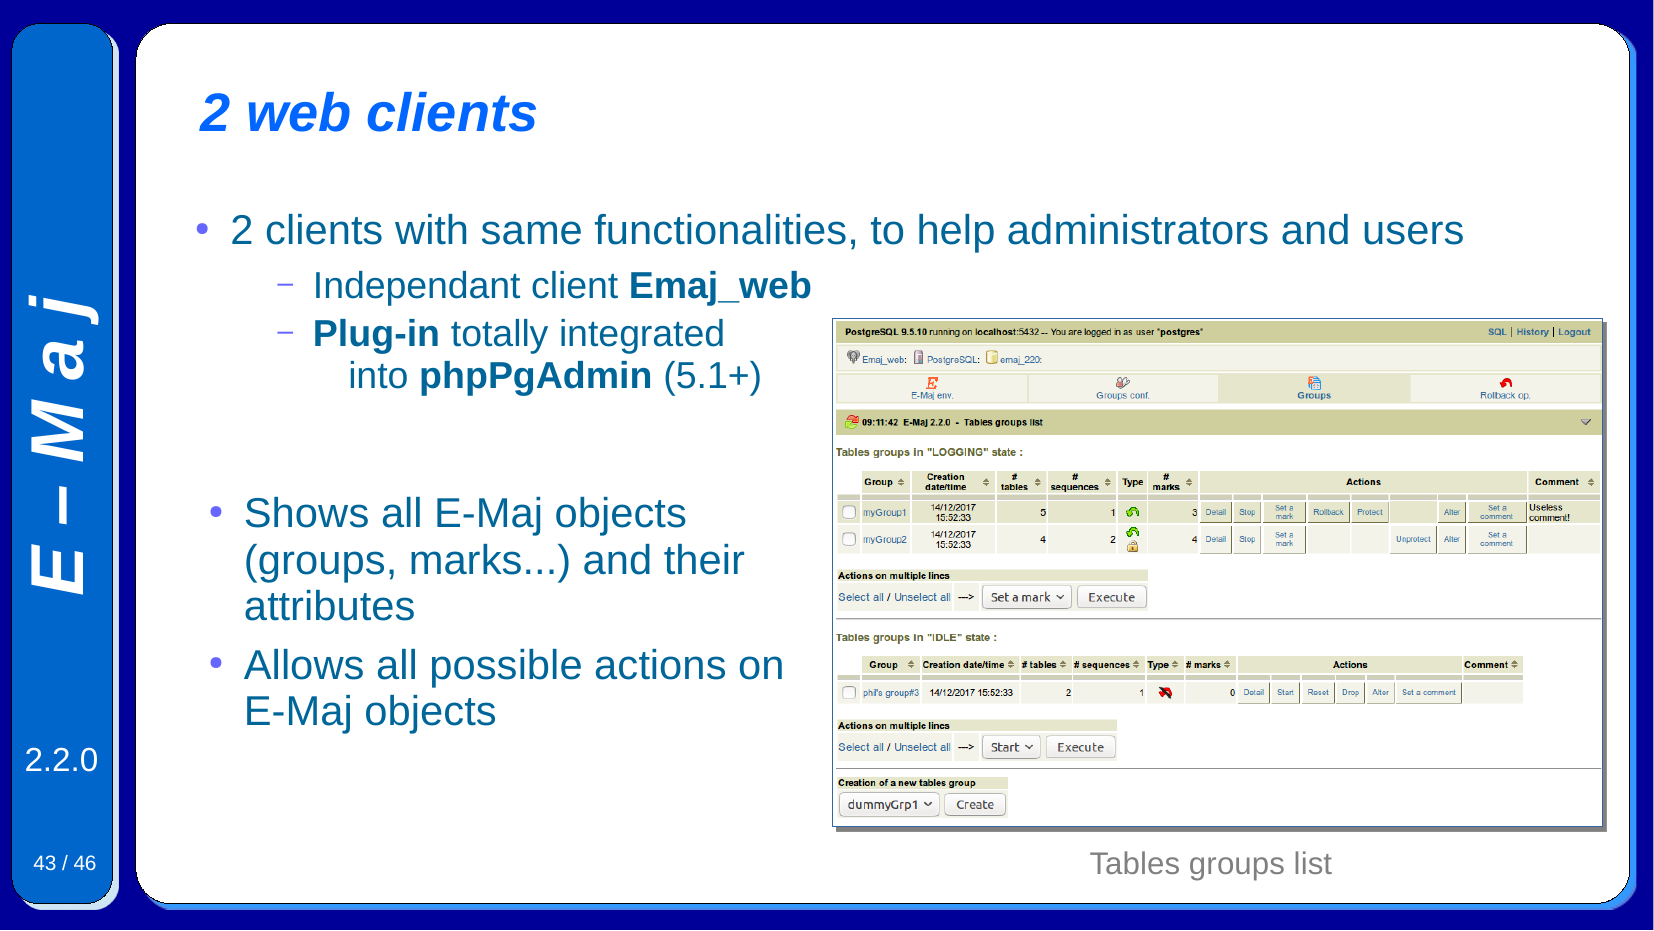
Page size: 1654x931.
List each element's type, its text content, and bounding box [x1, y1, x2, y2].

list Shows all E-Maj objects (groups, marks...) and their attributes Allows all possible actions on E-Maj objects [190, 490, 832, 786]
title 2 web clients [200, 34, 1575, 191]
list 2 clients with same functionalities, to help administrators and users Independant client Emaj_web Plug-in totally integrated into phpPgAdmin (5.1+) [177, 206, 1595, 444]
text_box Tables groups list [1074, 838, 1413, 889]
picture [832, 318, 1603, 827]
